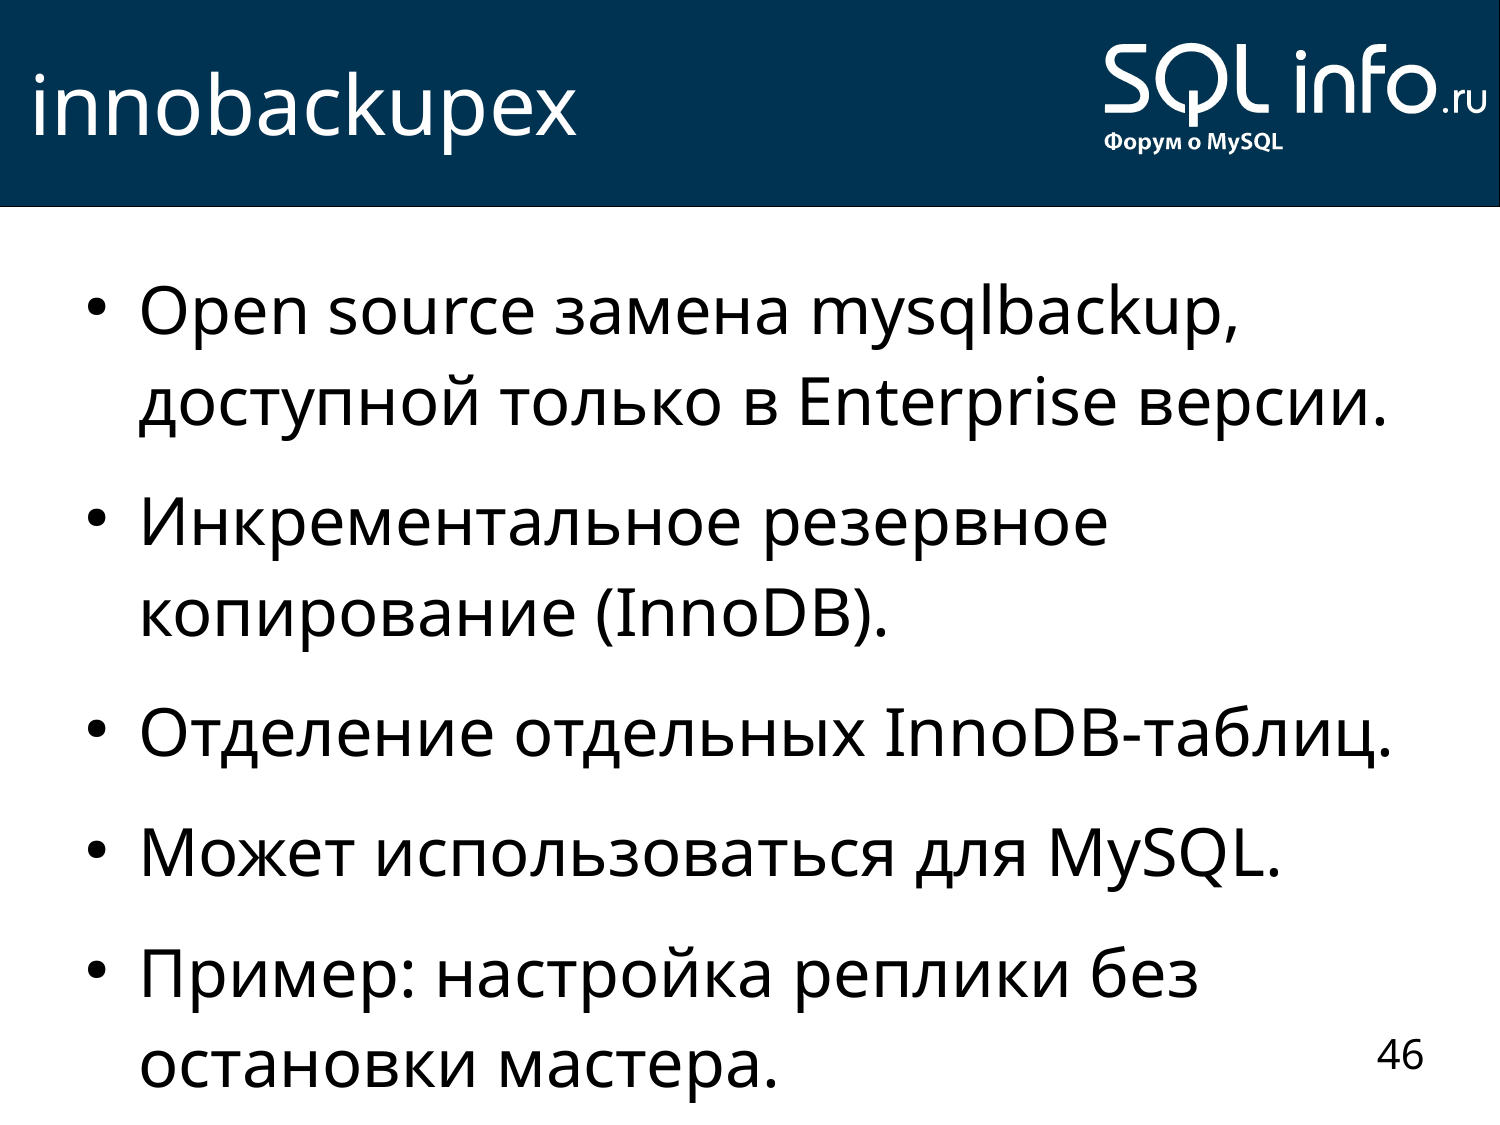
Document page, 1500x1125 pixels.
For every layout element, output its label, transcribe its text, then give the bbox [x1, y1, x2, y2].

picture [1093, 29, 1495, 166]
title innobackupex [29, 0, 1093, 207]
list Open source замена mysqlbackup, доступной только в Enterprise версии. Инкрементальное резервное копирование (InnoDB). Отделение отдельных InnoDB-таблиц. Может использоваться для MySQL. Пример: настройка реплики без остановки мастера. [67, 263, 1418, 1093]
